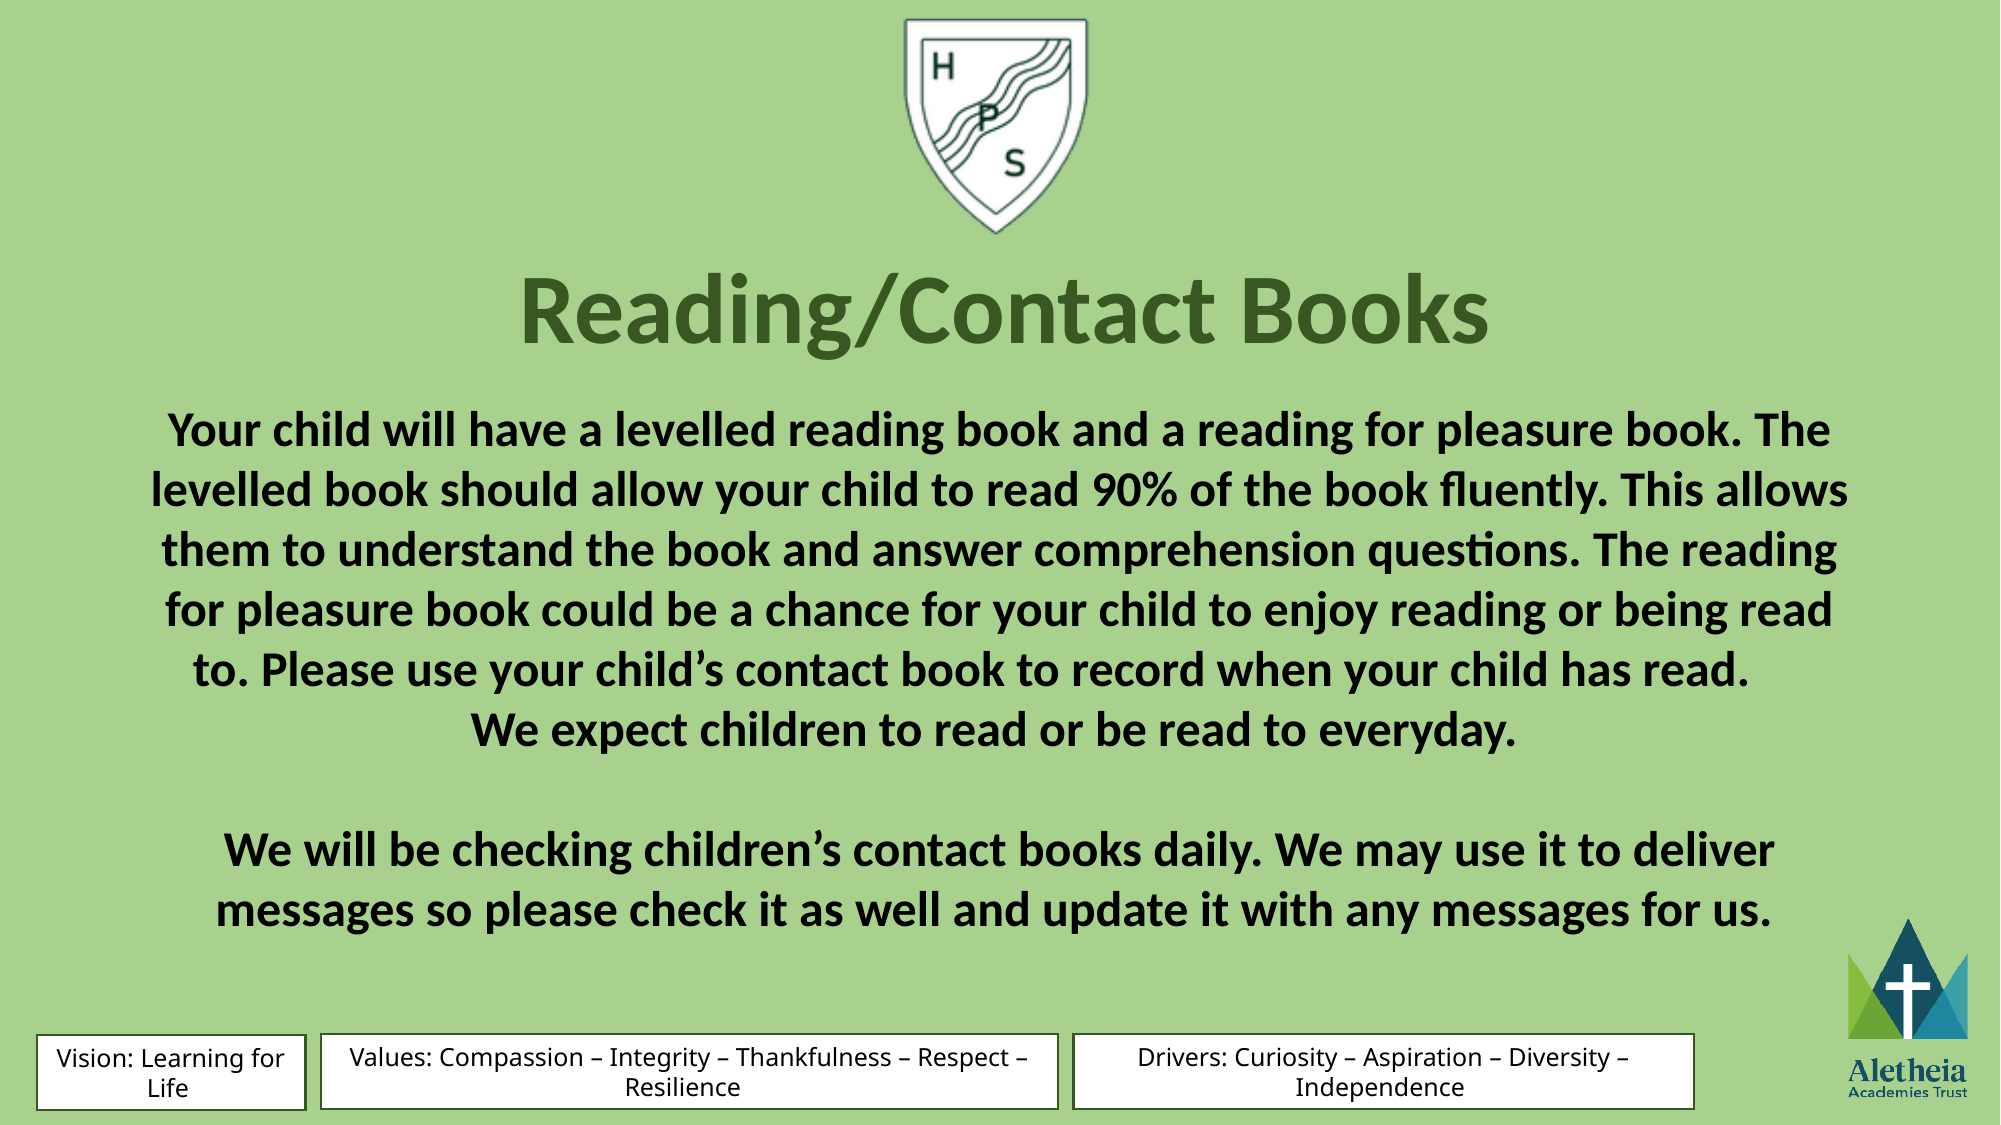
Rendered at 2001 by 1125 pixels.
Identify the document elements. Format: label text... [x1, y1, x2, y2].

picture [902, 17, 1098, 236]
text_box Vision: Learning for Life [36, 1035, 306, 1081]
text_box Reading/Contact Books [196, 236, 1838, 371]
picture [1800, 902, 2000, 1118]
text_box Your child will have a levelled reading book and a reading for pleasure book. The levelled book should allow your child to read 90% of the book fluently. This allows them to understand the book and answer comprehension questions. The reading for pleasure book could be a chance for your child to enjoy reading or being read to. Please use your child’s contact book to record when your child has read. We expect children to read or be read to everyday. We will be checking children’s contact books daily. We may use it to deliver messages so please check it as well and update it with any messages for us. [118, 389, 1882, 944]
text_box Values: Compassion – Integrity – Thankfulness – Respect – Resilience [321, 1034, 1058, 1109]
text_box Drivers: Curiosity – Aspiration – Diversity – Independence [1074, 1034, 1694, 1109]
